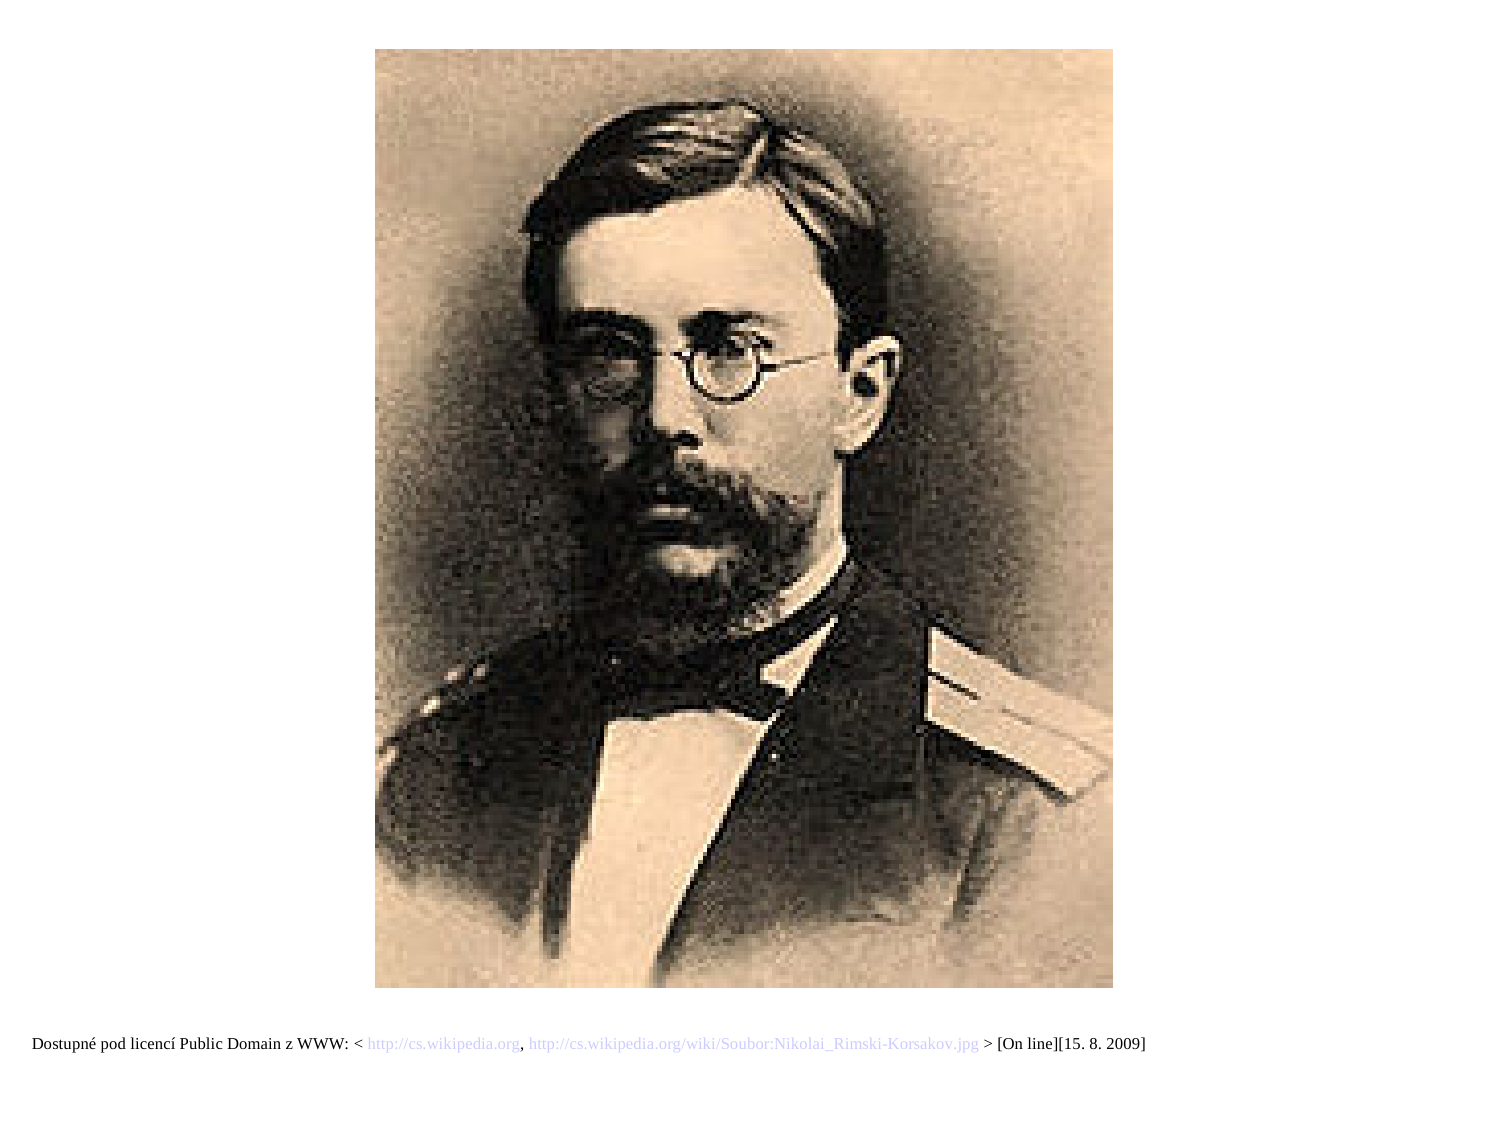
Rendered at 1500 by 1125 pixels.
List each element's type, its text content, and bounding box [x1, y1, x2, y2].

text_box Dostupné pod licencí Public Domain z WWW: < http://cs.wikipedia.org, http://cs.wikipedia.org/wiki/Soubor:Nikolai_Rimski-Korsakov.jpg > [On line][15. 8. 2009] [17, 1024, 1161, 1061]
picture [375, 49, 1113, 988]
